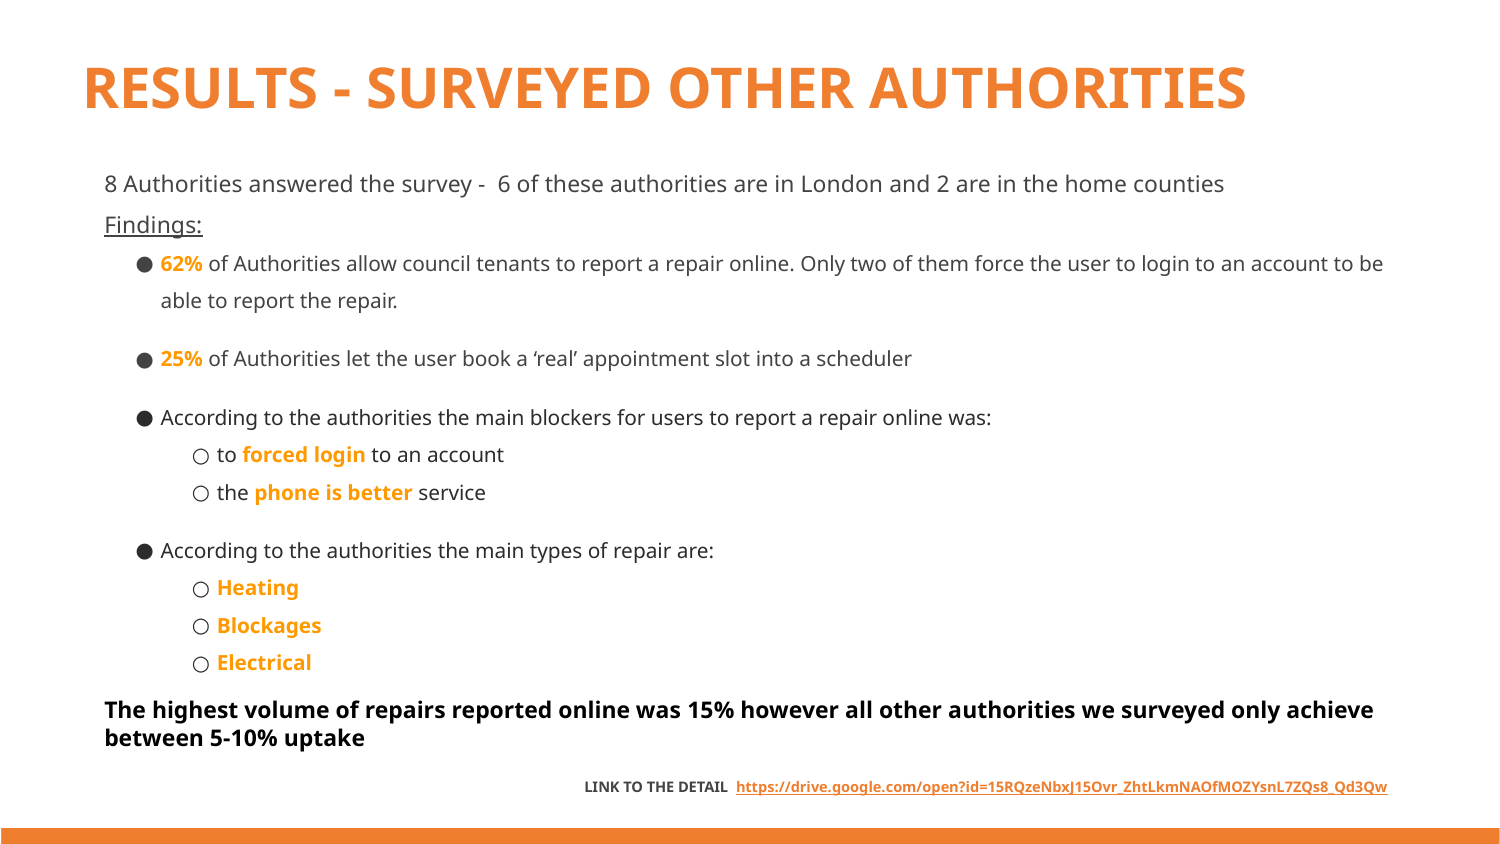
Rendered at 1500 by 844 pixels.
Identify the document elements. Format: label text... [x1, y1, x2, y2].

text_box LINK TO THE DETAIL https://drive.google.com/open?id=15RQzeNbxJ15Ovr_ZhtLkmNAOfMOZYsnL7ZQs8_Qd3Qw [153, 772, 1397, 800]
picture [0, 828, 1500, 844]
text_box RESULTS - SURVEYED OTHER AUTHORITIES [71, 46, 1424, 135]
text_box 8 Authorities answered the survey - 6 of these authorities are in London and 2 are in the home counties Findings: 62% of Authorities allow council tenants to report a repair online. Only two of them force the user to login to an account to be able to report the repair. 25% of Authorities let the user book a ‘real’ appointment slot into a scheduler According to the authorities the main blockers for users to report a repair online was: to forced login to an account the phone is better service According to the authorities the main types of repair are: Heating Blockages Electrical The highest volume of repairs reported online was 15% however all other authorities we surveyed only achieve between 5-10% uptake [98, 149, 1424, 772]
